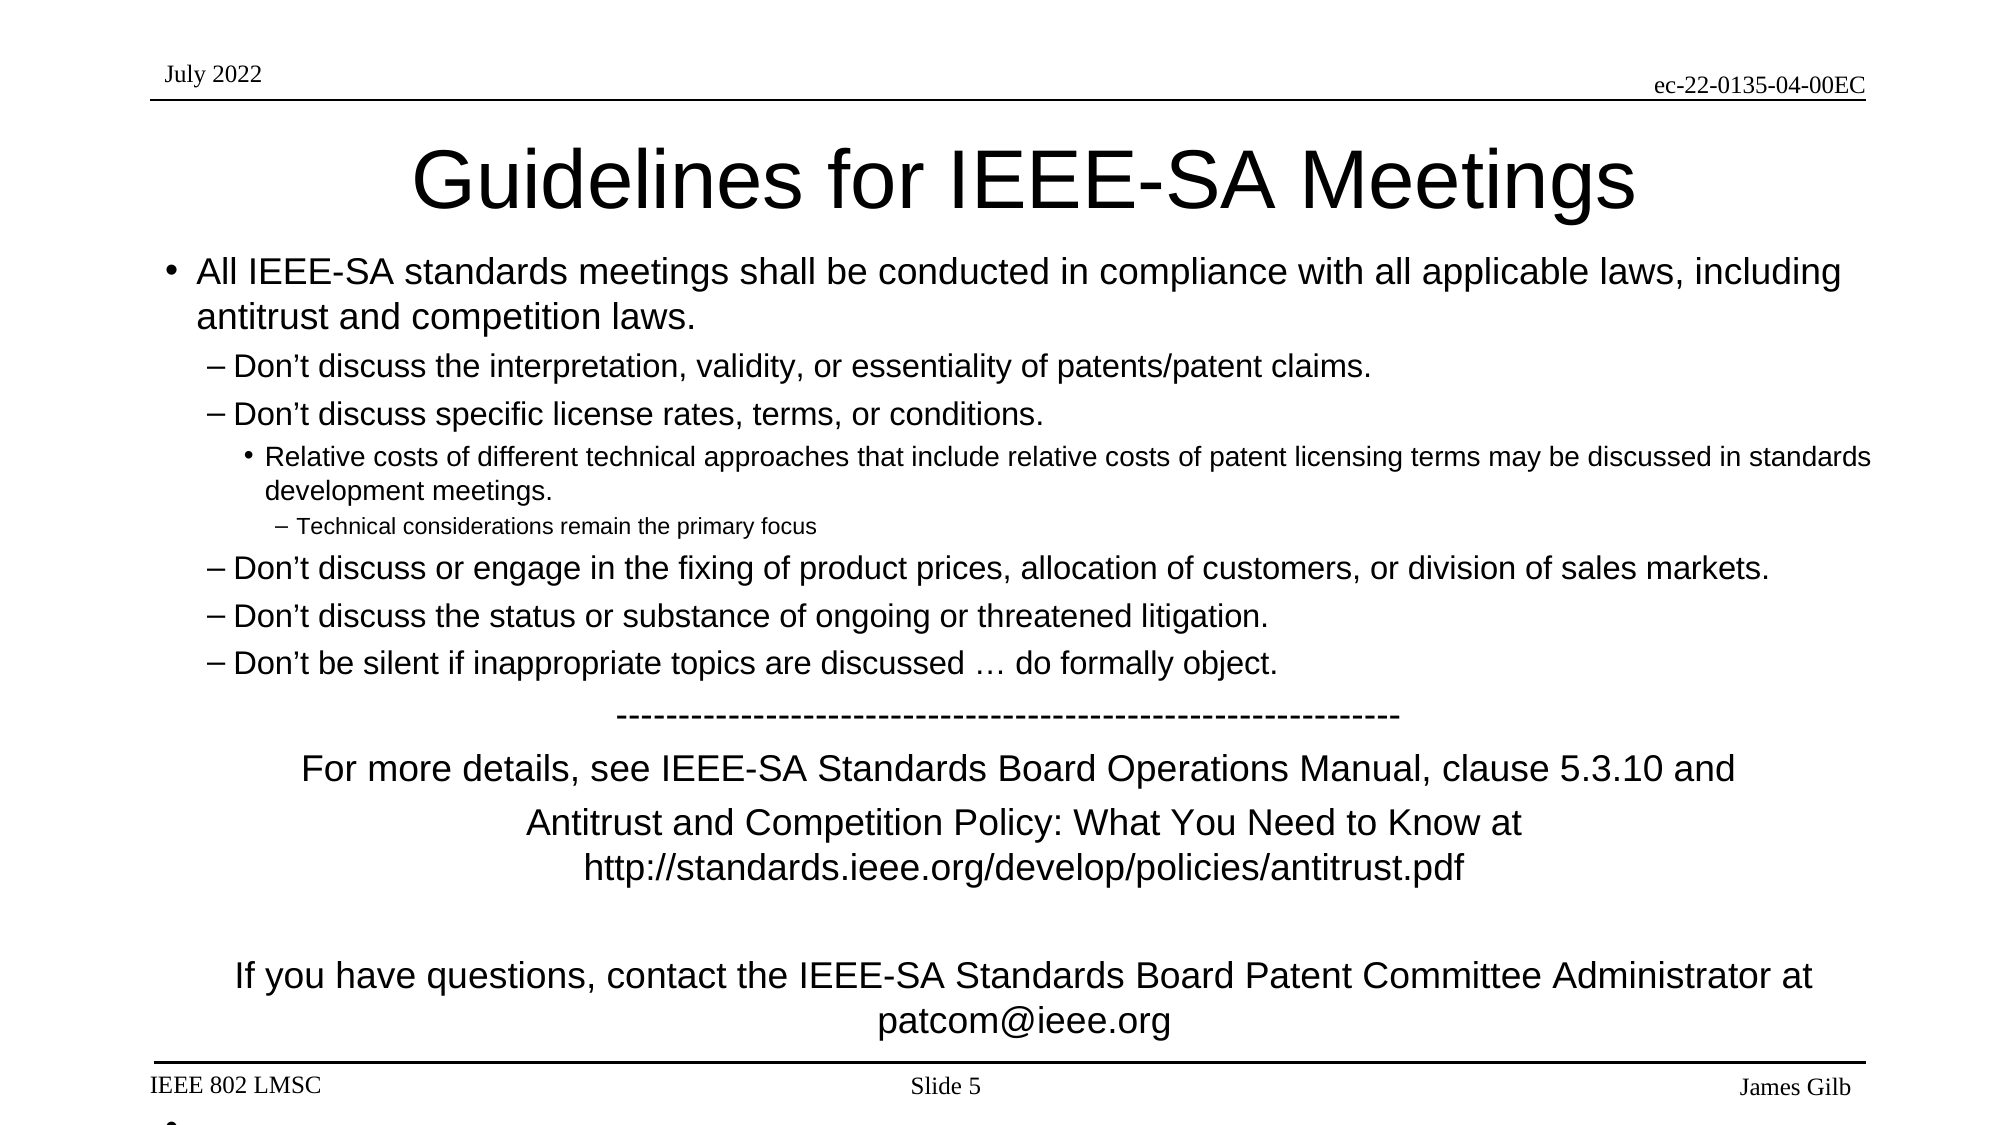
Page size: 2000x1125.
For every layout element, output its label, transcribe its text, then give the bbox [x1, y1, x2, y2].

title Guidelines for IEEE-SA Meetings [149, 112, 1900, 238]
list All IEEE-SA standards meetings shall be conducted in compliance with all applicable laws, including antitrust and competition laws. Don’t discuss the interpretation, validity, or essentiality of patents/patent claims. Don’t discuss specific license rates, terms, or conditions. Relative costs of different technical approaches that include relative costs of patent licensing terms may be discussed in standards development meetings. Technical considerations remain the primary focus Don’t discuss or engage in the fixing of product prices, allocation of customers, or division of sales markets. Don’t discuss the status or substance of ongoing or threatened litigation. Don’t be silent if inappropriate topics are discussed … do formally object. --------------------------------------------------------------- For more details, see IEEE-SA Standards Board Operations Manual, clause 5.3.10 and Antitrust and Competition Policy: What You Need to Know at http://standards.ieee.org/develop/policies/antitrust.pdf If you have questions, contact the IEEE-SA Standards Board Patent Committee Administrator at patcom@ieee.org [149, 239, 1900, 1051]
